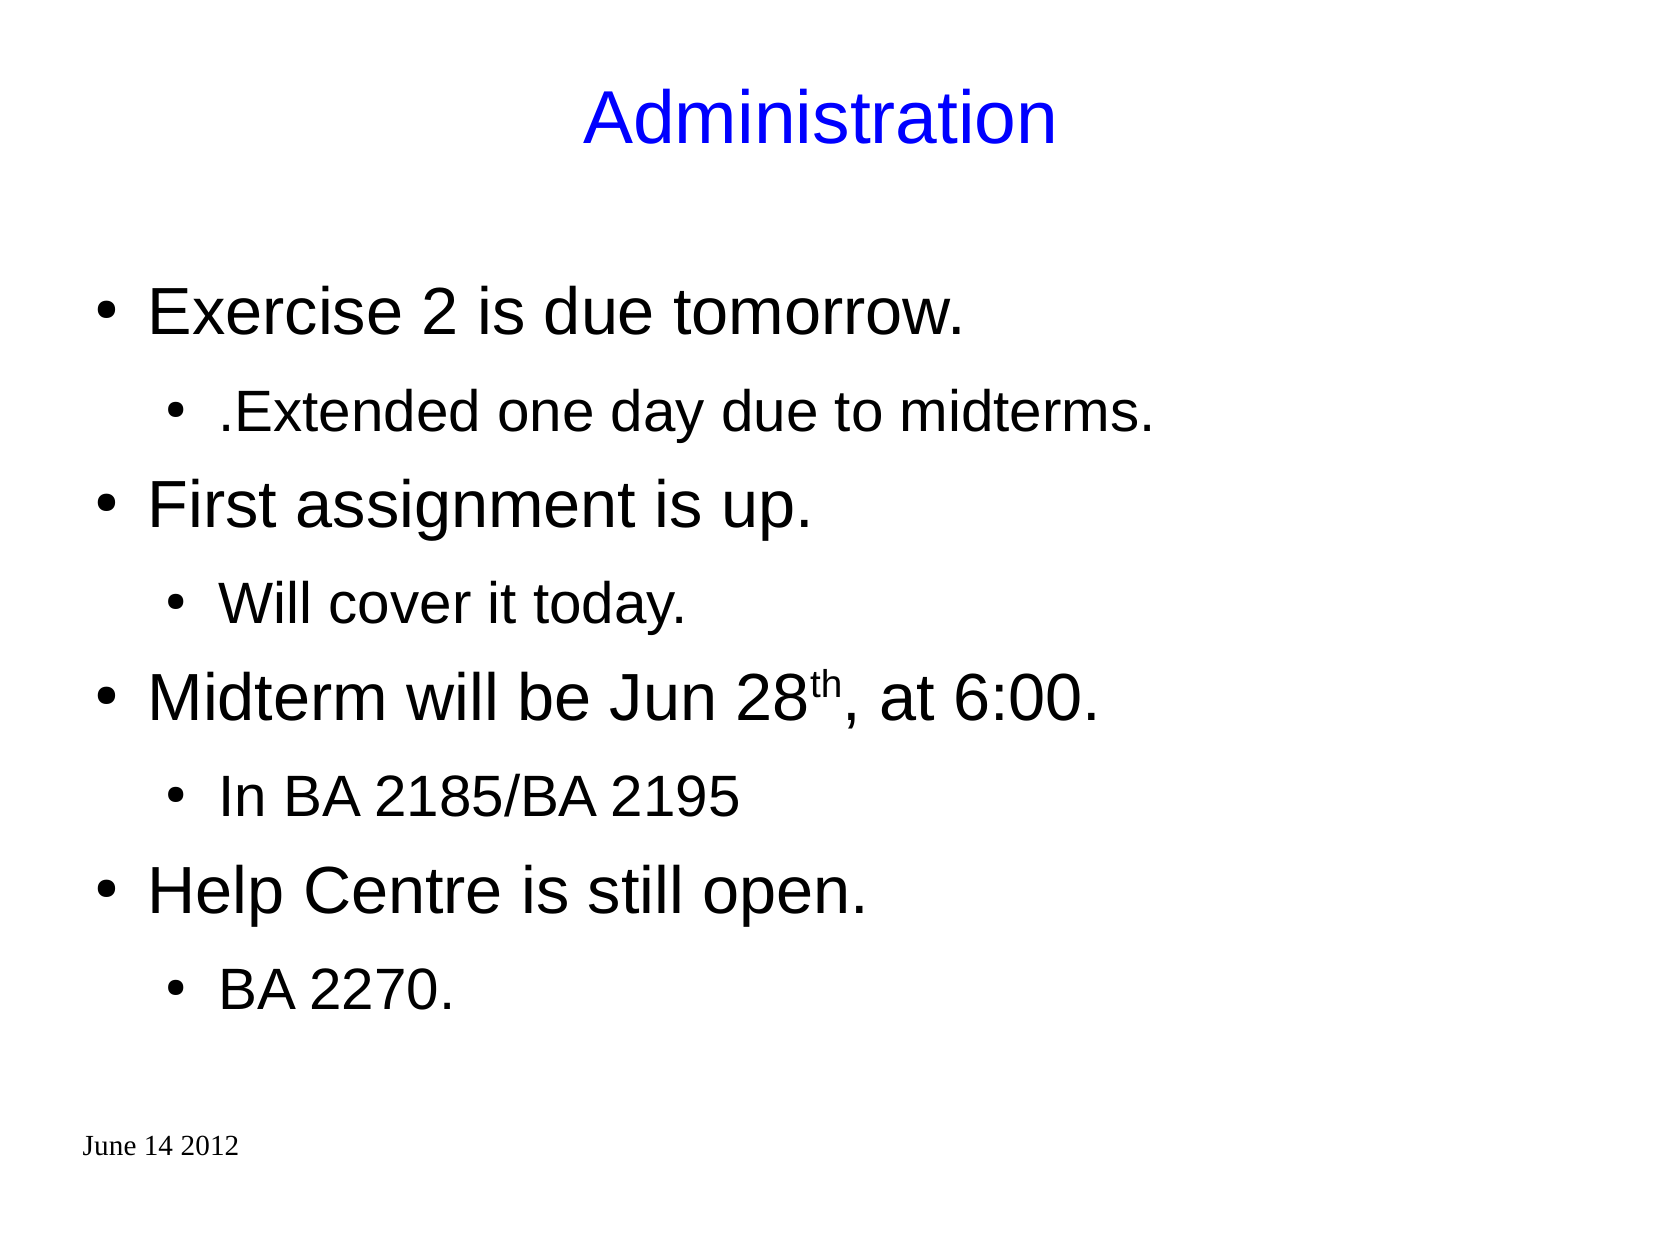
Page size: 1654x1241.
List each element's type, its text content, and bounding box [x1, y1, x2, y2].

title Administration [76, 58, 1565, 178]
list Exercise 2 is due tomorrow. .Extended one day due to midterms. First assignment is up. Will cover it today. Midterm will be Jun 28th, at 6:00. In BA 2185/BA 2195 Help Centre is still open. BA 2270. [76, 274, 1565, 1093]
